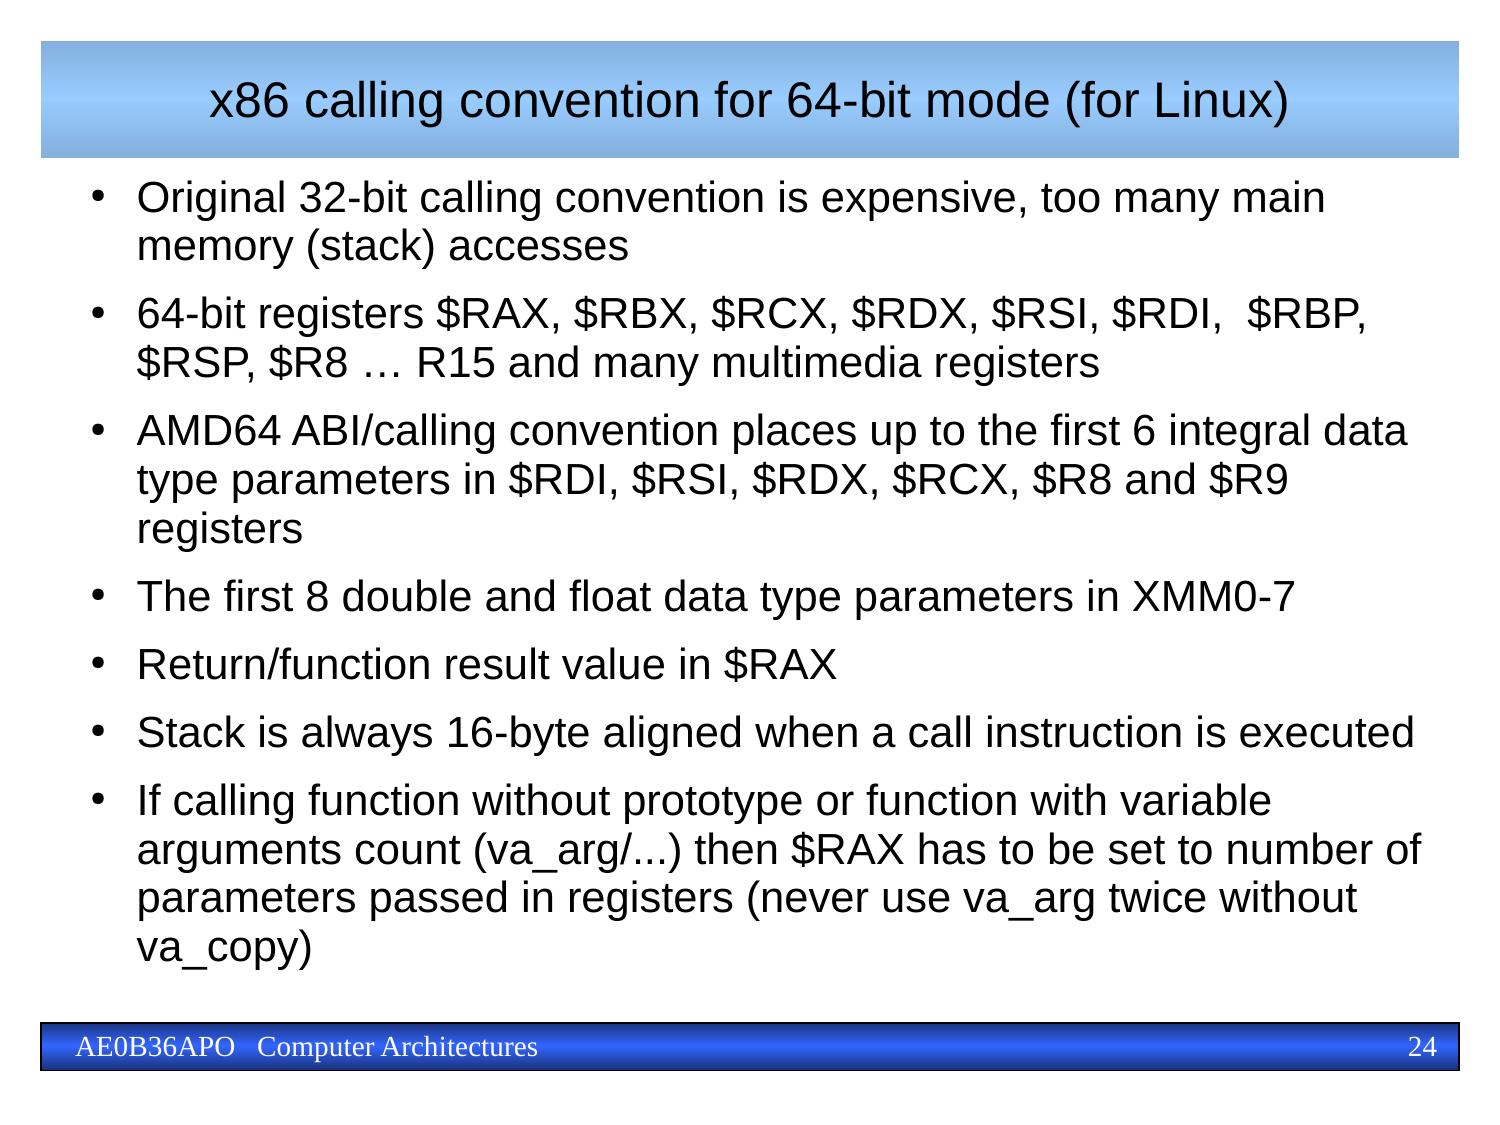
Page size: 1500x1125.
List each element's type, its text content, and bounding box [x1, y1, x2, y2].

list Original 32-bit calling convention is expensive, too many main memory (stack) accesses 64-bit registers $RAX, $RBX, $RCX, $RDX, $RSI, $RDI, $RBP, $RSP, $R8 … R15 and many multimedia registers AMD64 ABI/calling convention places up to the first 6 integral data type parameters in $RDI, $RSI, $RDX, $RCX, $R8 and $R9 registers The first 8 double and float data type parameters in XMM0-7 Return/function result value in $RAX Stack is always 16-byte aligned when a call instruction is executed If calling function without prototype or function with variable arguments count (va_arg/...) then $RAX has to be set to number of parameters passed in registers (never use va_arg twice without va_copy) [75, 172, 1426, 1013]
title x86 calling convention for 64-bit mode (for Linux) [41, 41, 1459, 158]
